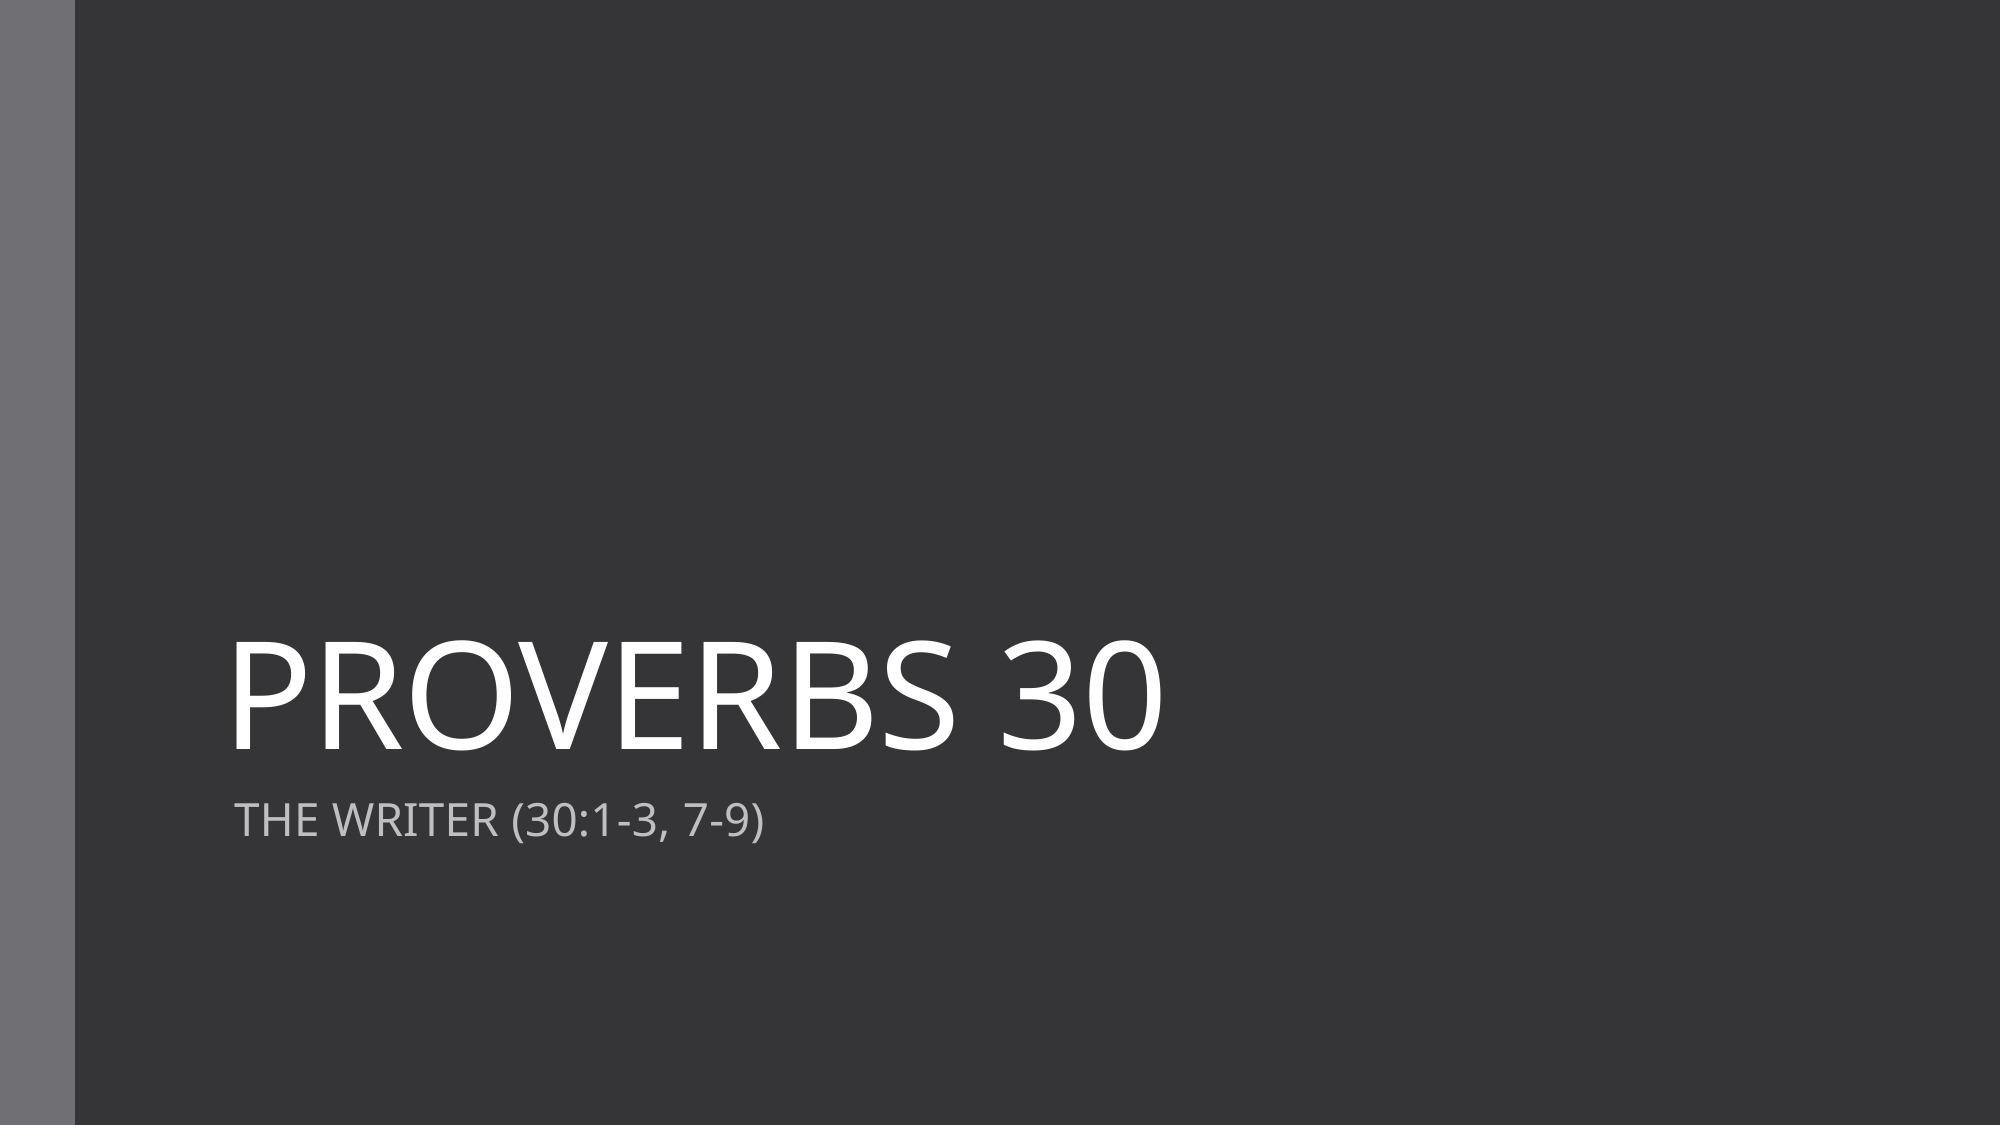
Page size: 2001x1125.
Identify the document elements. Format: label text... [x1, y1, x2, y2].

subtitle THE WRITER (30:1-3, 7-9) [206, 787, 1752, 1066]
title PROVERBS 30 [206, 124, 1752, 787]
